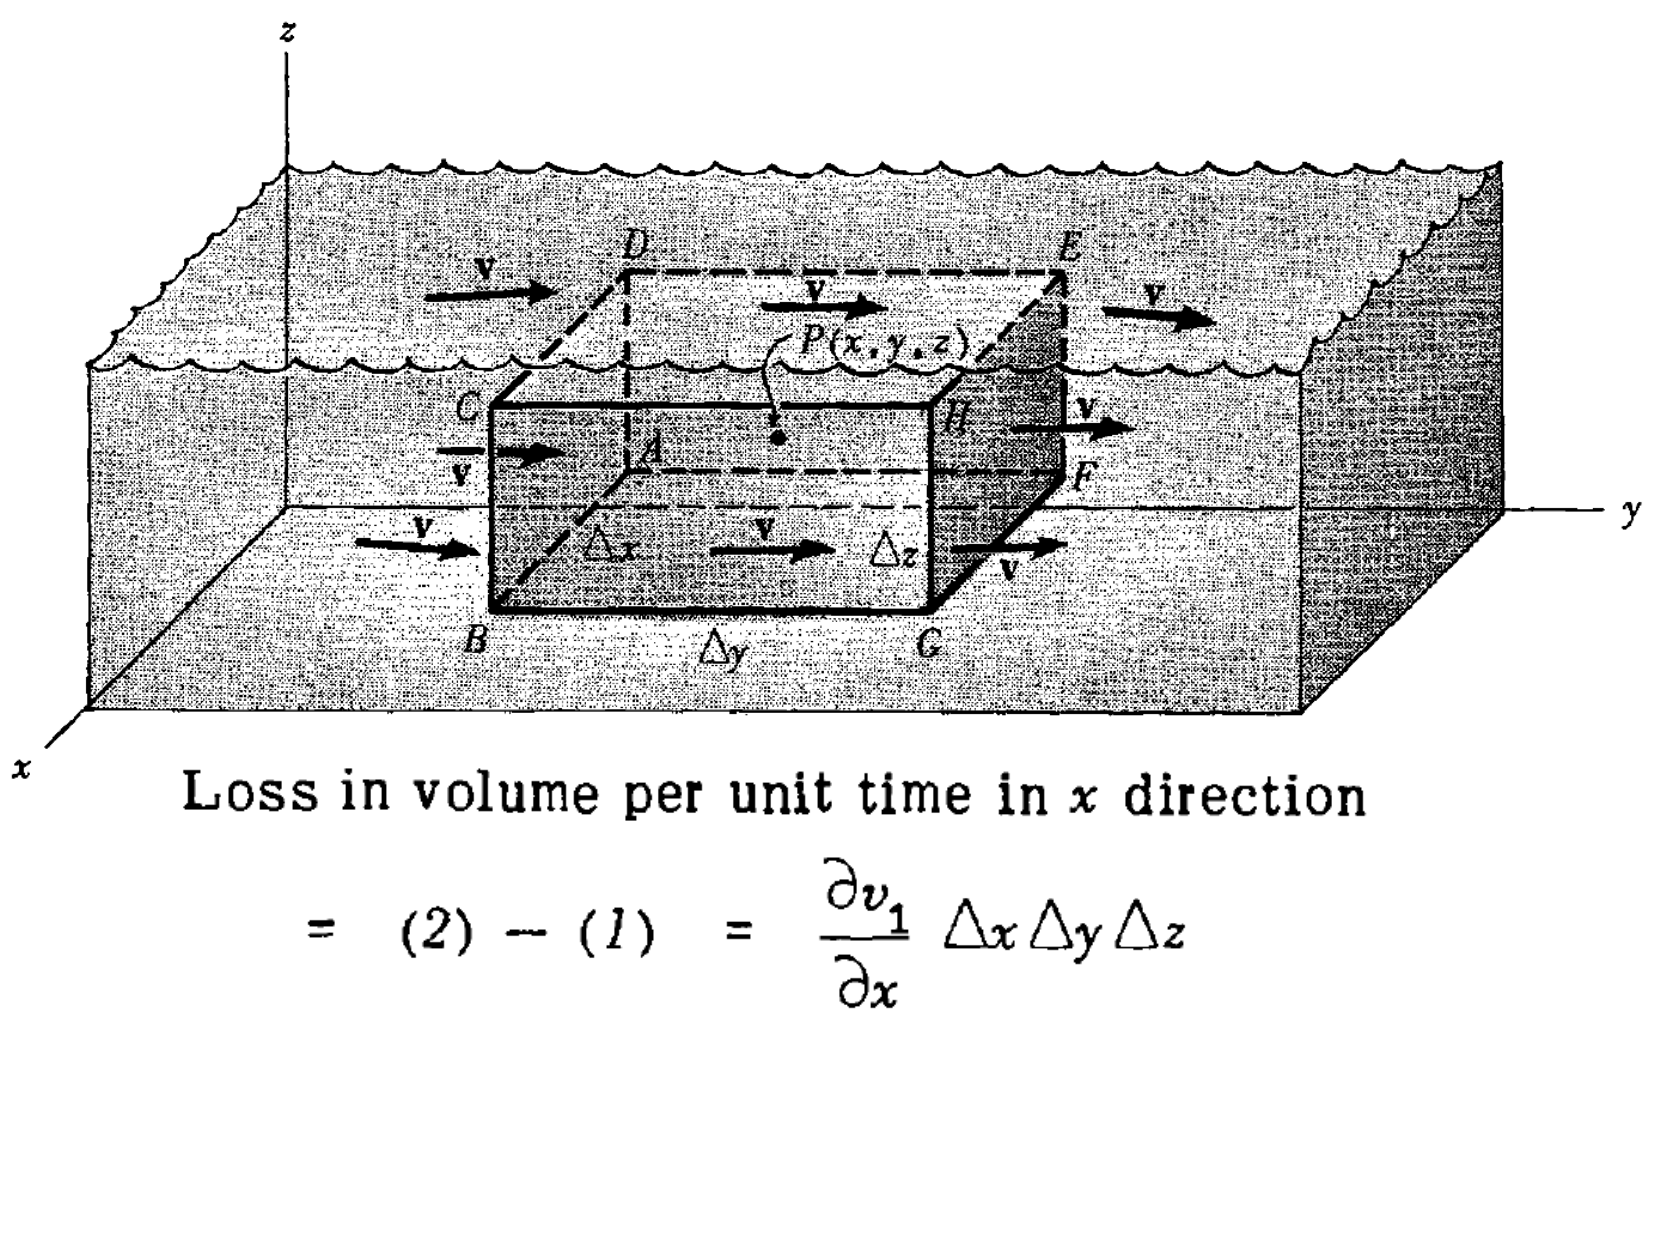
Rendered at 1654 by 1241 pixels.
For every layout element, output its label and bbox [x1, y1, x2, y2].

picture [0, 17, 1654, 1016]
